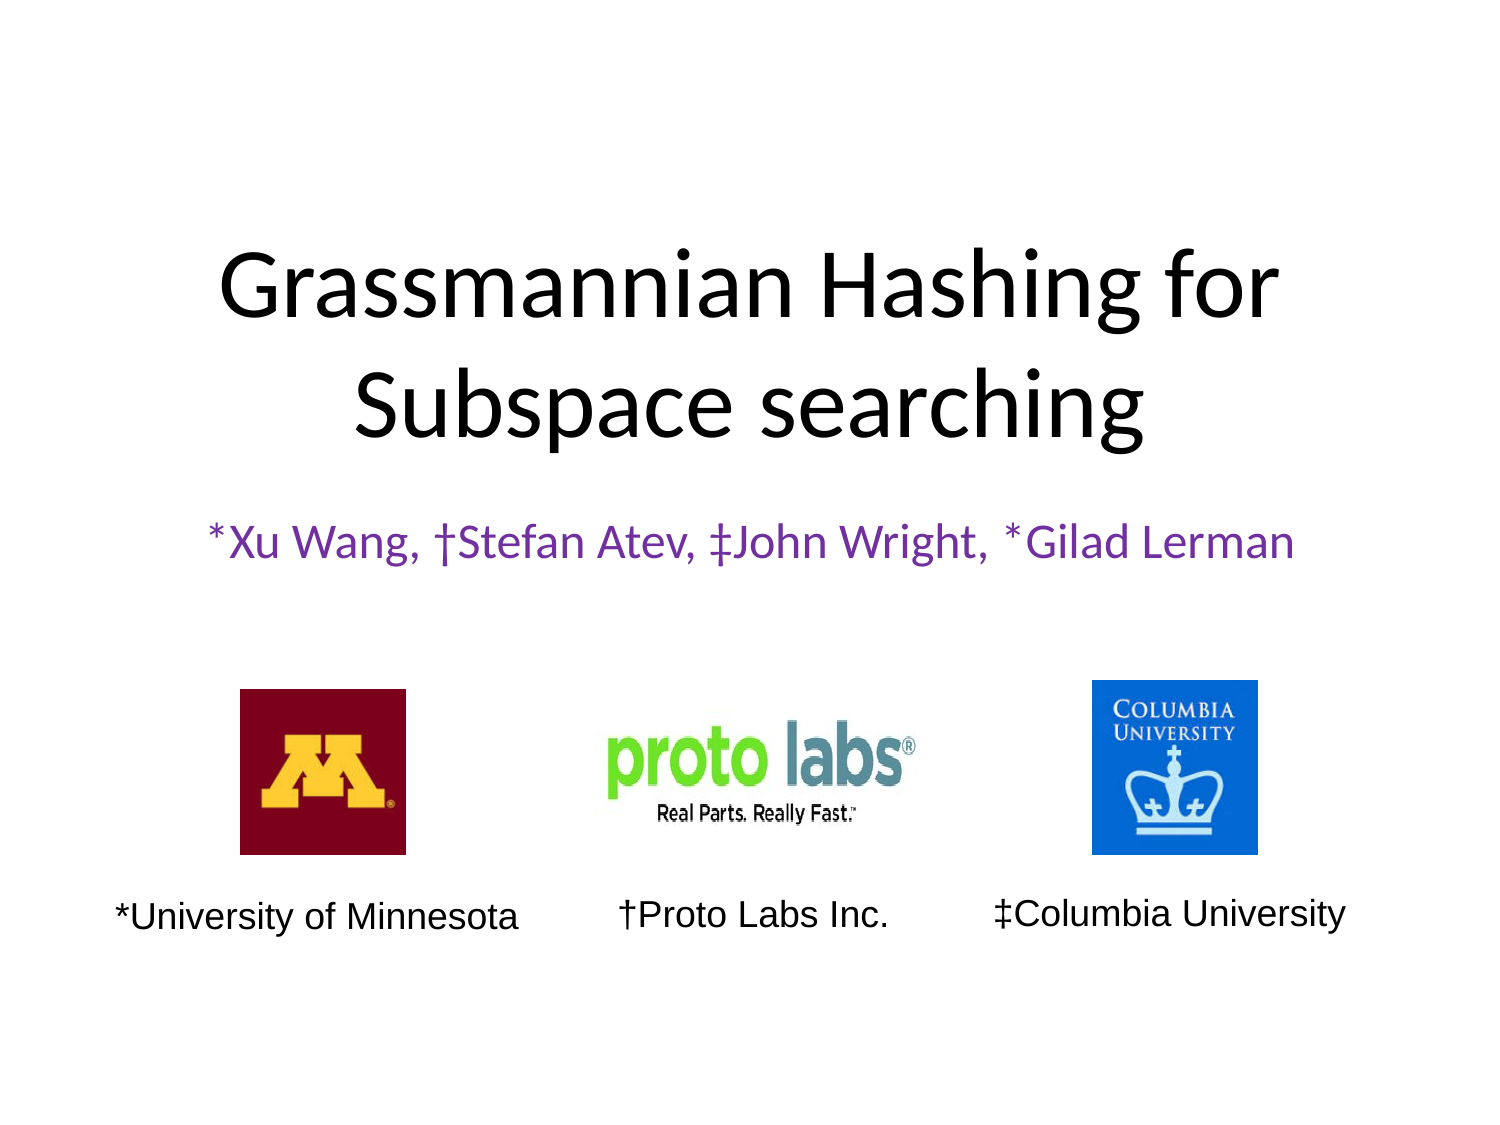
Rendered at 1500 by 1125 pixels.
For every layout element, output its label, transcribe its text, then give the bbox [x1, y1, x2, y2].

text_box †Proto Labs Inc. [602, 885, 918, 943]
text_box ‡Columbia University [978, 885, 1369, 946]
picture [240, 689, 406, 856]
subtitle *Xu Wang, †Stefan Atev, ‡John Wright, *Gilad Lerman [165, 501, 1336, 631]
picture [1092, 680, 1258, 856]
title Grassmannian Hashing for Subspace searching [112, 210, 1388, 452]
picture [563, 689, 946, 871]
text_box *University of Minnesota [100, 888, 536, 946]
